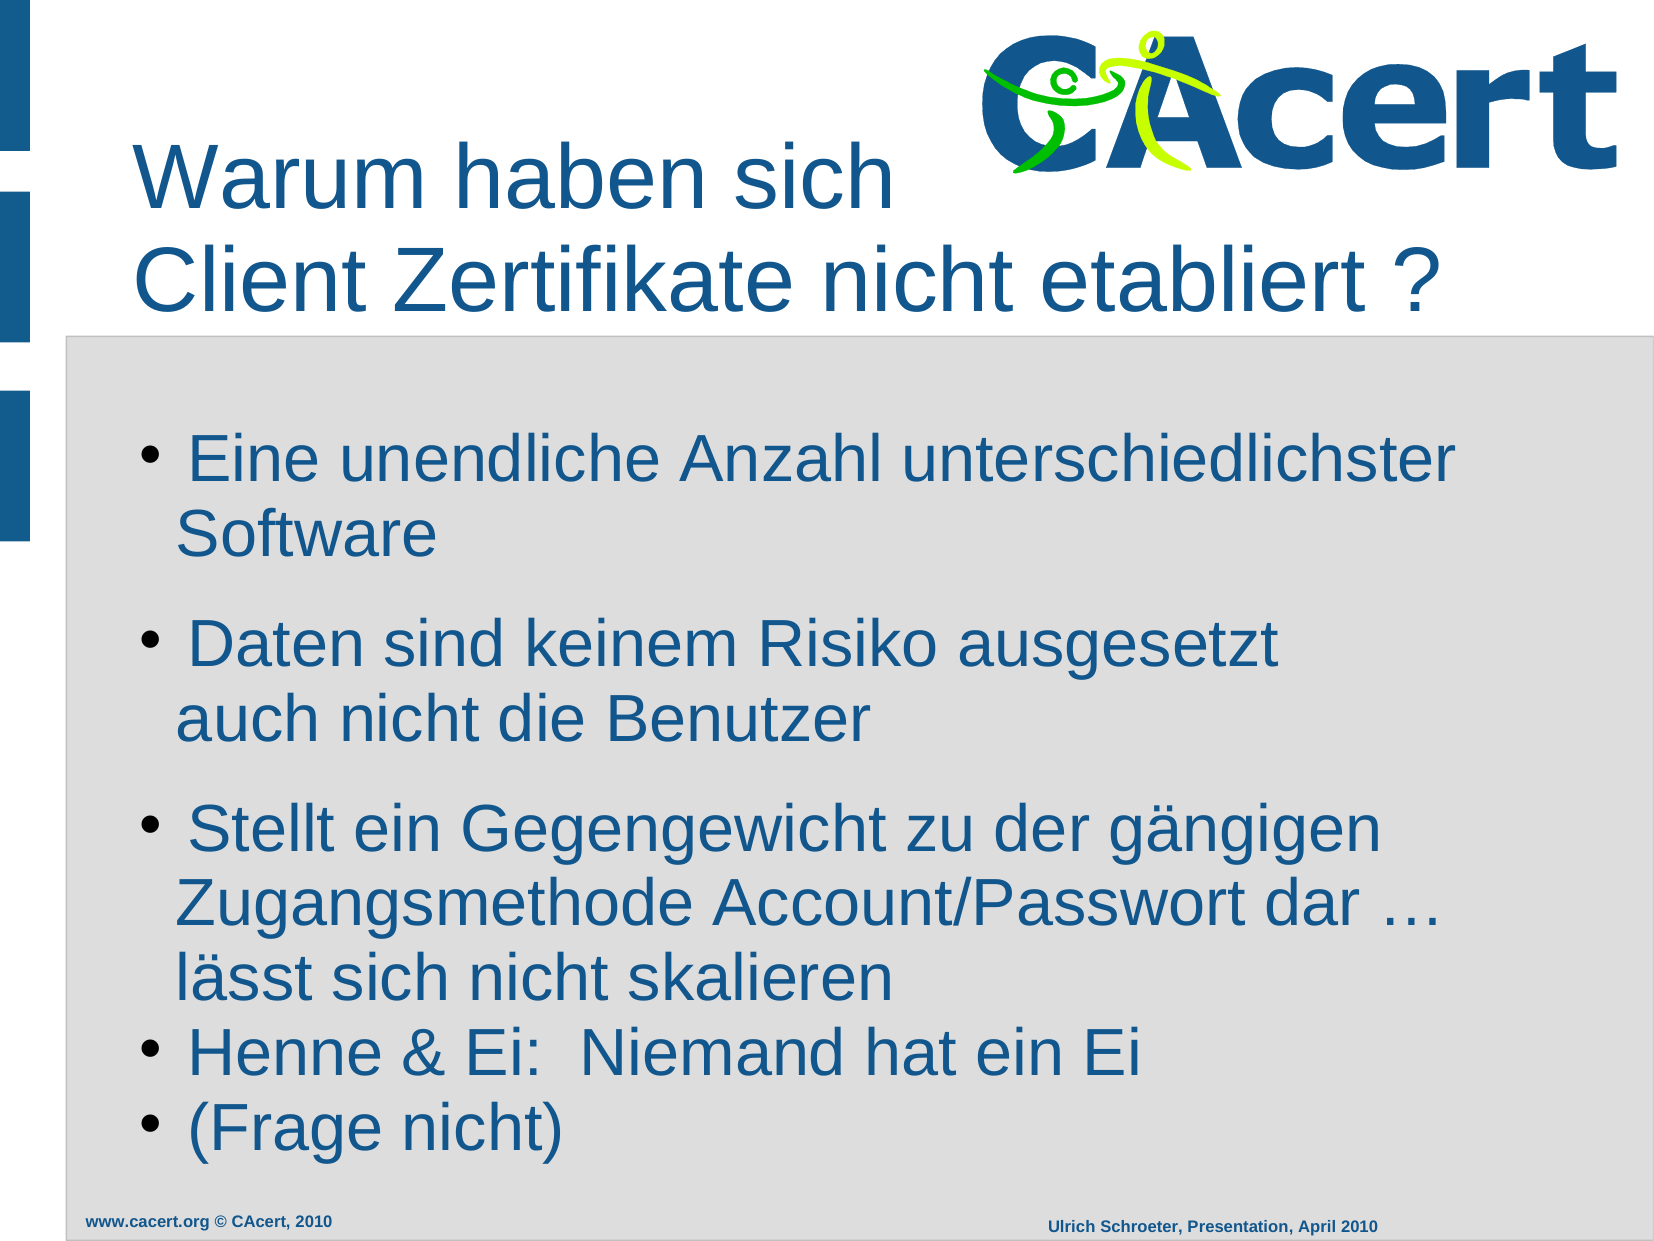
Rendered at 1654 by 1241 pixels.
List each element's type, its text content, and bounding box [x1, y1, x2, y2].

text_box Warum haben sich Client Zertifikate nicht etabliert ? [118, 118, 1460, 339]
text_box Eine unendliche Anzahl unterschiedlichster Software Daten sind keinem Risiko ausgesetzt auch nicht die Benutzer Stellt ein Gegengewicht zu der gängigen Zugangsmethode Account/Passwort dar … lässt sich nicht skalieren Henne & Ei: Niemand hat ein Ei (Frage nicht) [124, 413, 1466, 1172]
